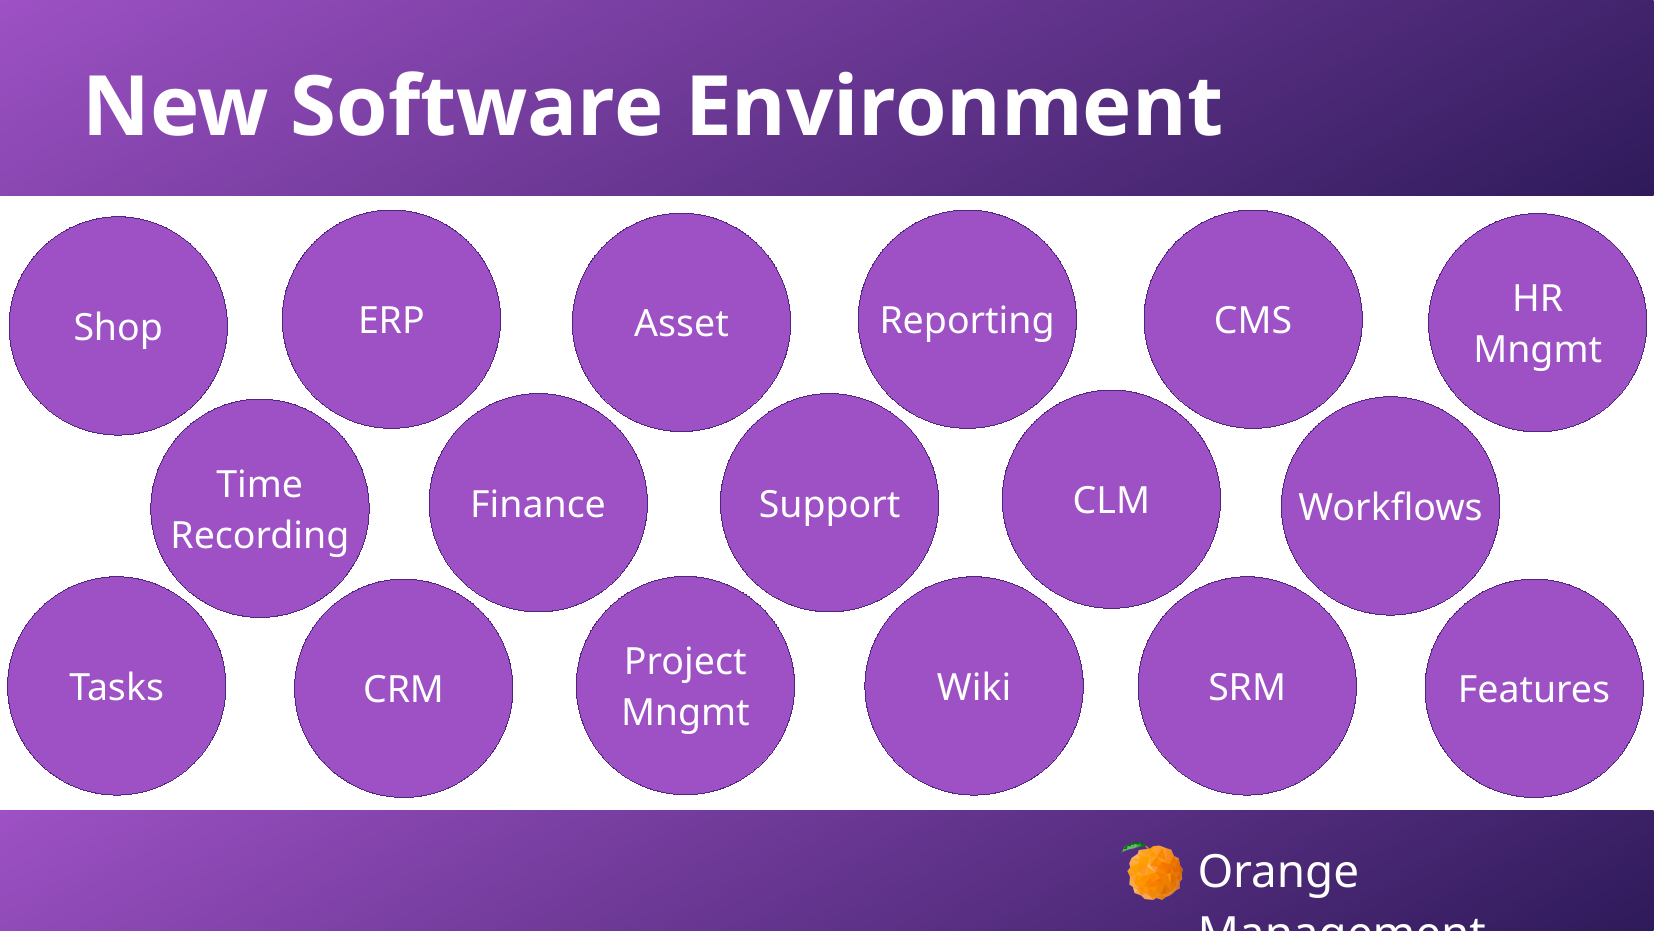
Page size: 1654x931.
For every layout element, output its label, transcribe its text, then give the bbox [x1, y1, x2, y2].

text_box Asset [572, 213, 791, 432]
text_box Workflows [1281, 396, 1500, 616]
text_box HR Mngmt [1428, 213, 1647, 432]
text_box [1205, 921, 1209, 931]
text_box Features [1425, 579, 1644, 798]
text_box [1355, 927, 1366, 931]
text_box ERP [282, 210, 501, 429]
text_box [1450, 927, 1461, 931]
picture [1121, 842, 1182, 901]
text_box Wiki [864, 576, 1084, 796]
text_box [1381, 927, 1391, 931]
title New Software Environment [82, 25, 1571, 181]
text_box Project Mngmt [576, 576, 795, 795]
text_box CMS [1144, 210, 1363, 429]
text_box [0, 810, 1654, 931]
text_box SRM [1138, 576, 1357, 796]
text_box [1326, 927, 1337, 931]
text_box Orange Management [1182, 830, 1648, 907]
text_box Shop [9, 216, 228, 436]
text_box [1423, 927, 1434, 931]
text_box Reporting [858, 210, 1077, 429]
text_box [1273, 927, 1284, 931]
text_box Tasks [7, 576, 226, 796]
text_box Support [720, 393, 939, 612]
text_box [0, 0, 1654, 196]
text_box CLM [1002, 390, 1221, 609]
text_box CRM [294, 579, 513, 798]
text_box Finance [429, 393, 648, 612]
text_box [1396, 927, 1407, 931]
text_box Time Recording [150, 399, 370, 618]
